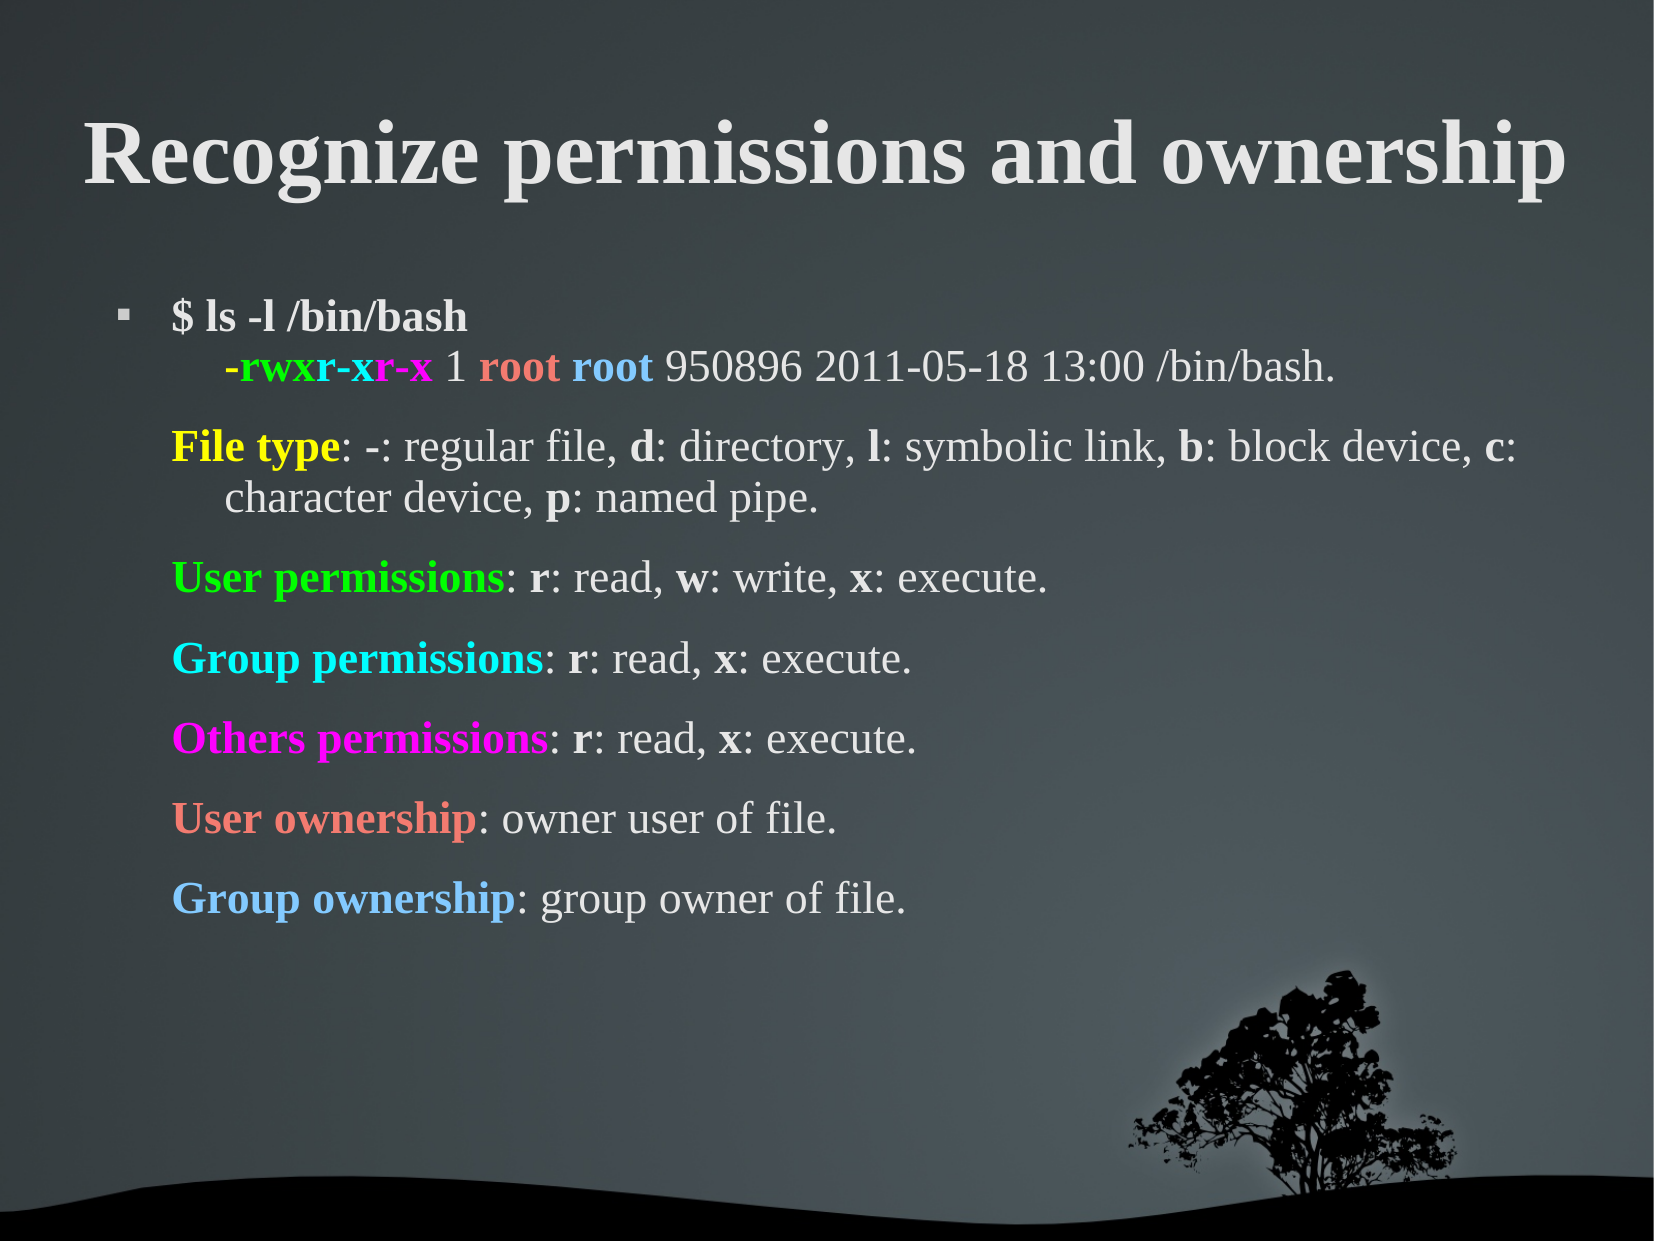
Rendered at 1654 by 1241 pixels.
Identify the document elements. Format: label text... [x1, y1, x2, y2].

list $ ls -l /bin/bash -rwxr-xr-x 1 root root 950896 2011-05-18 13:00 /bin/bash. File type: -: regular file, d: directory, l: symbolic link, b: block device, c: character device, p: named pipe. User permissions: r: read, w: write, x: execute. Group permissions: r: read, x: execute. Others permissions: r: read, x: execute. User ownership: owner user of file. Group ownership: group owner of file. [82, 290, 1571, 1185]
picture [0, 0, 1654, 1241]
title Recognize permissions and ownership [82, 33, 1571, 273]
